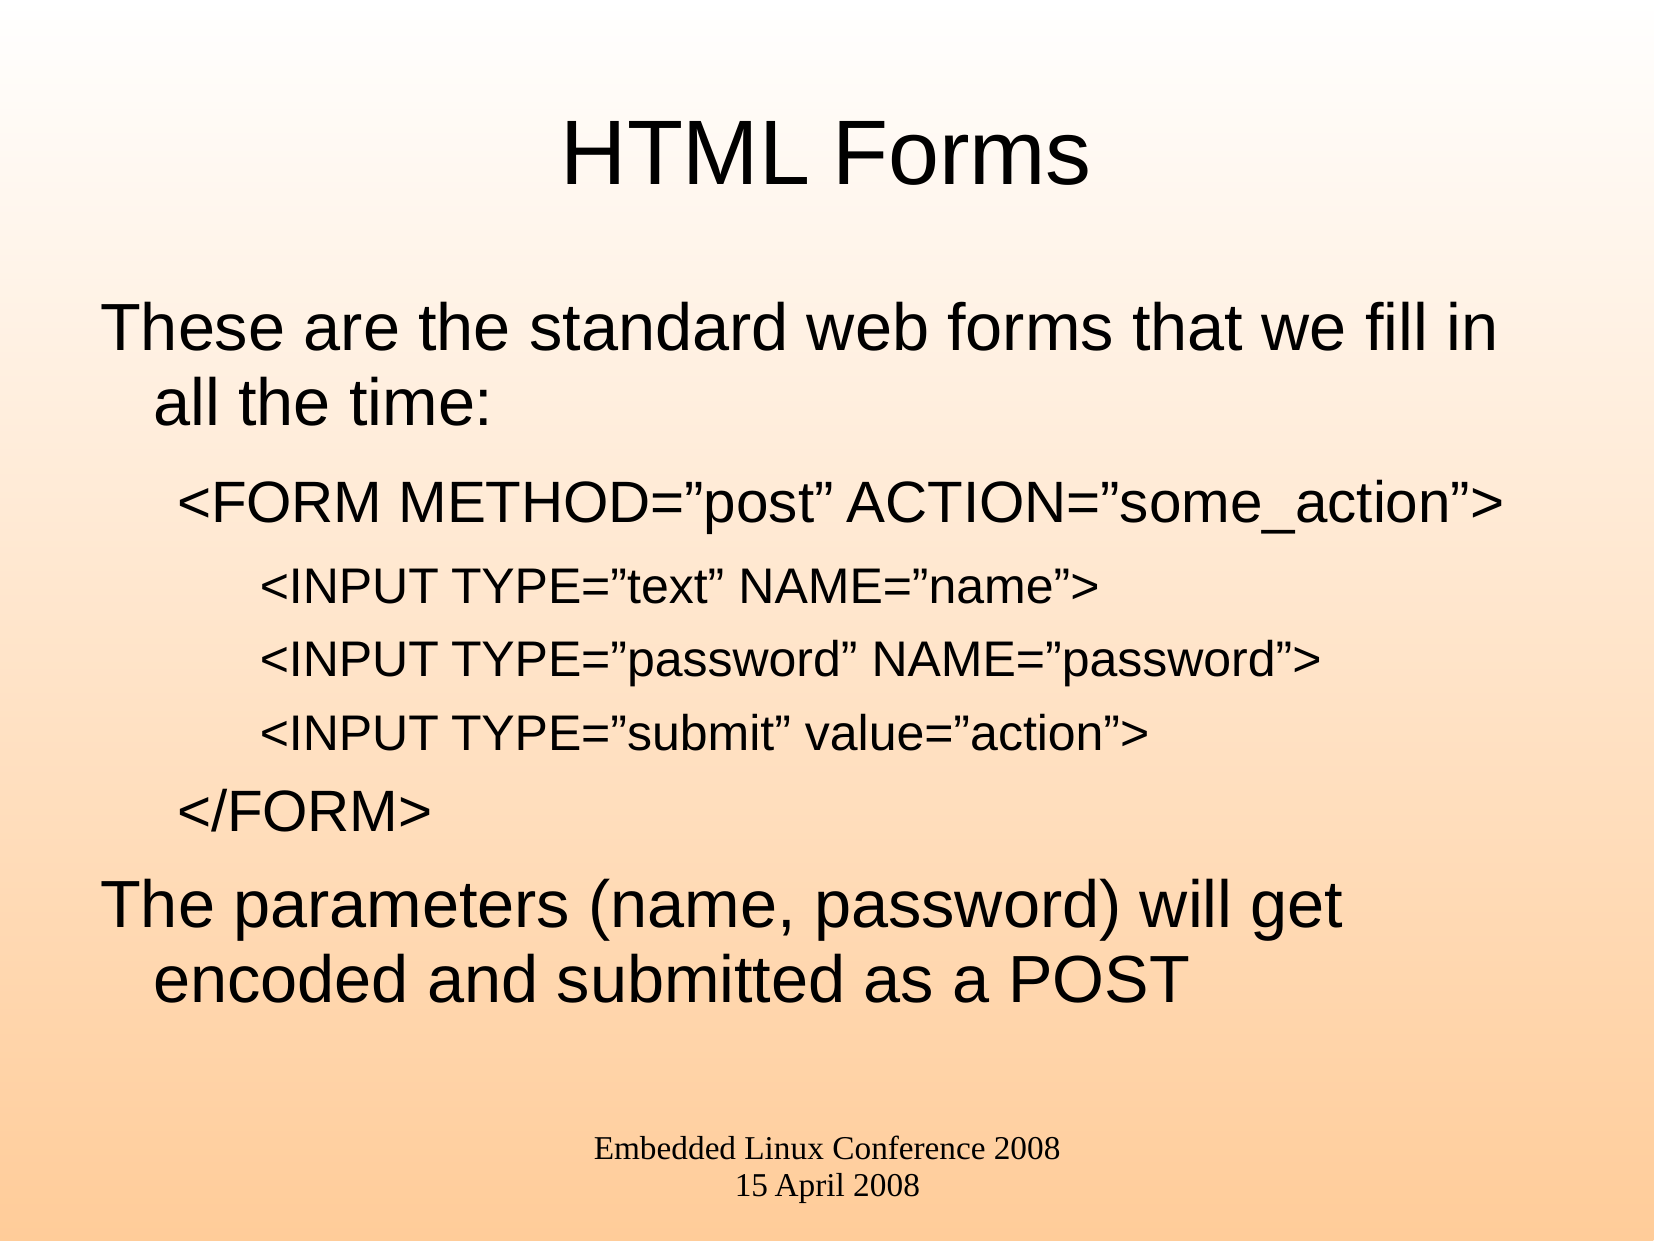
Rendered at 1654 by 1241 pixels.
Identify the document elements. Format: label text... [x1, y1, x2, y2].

title HTML Forms [82, 56, 1571, 250]
list These are the standard web forms that we fill in all the time: <FORM METHOD=”post” ACTION=”some_action”> <INPUT TYPE=”text” NAME=”name”> <INPUT TYPE=”password” NAME=”password”> <INPUT TYPE=”submit” value=”action”> </FORM> The parameters (name, password) will get encoded and submitted as a POST [82, 290, 1571, 1094]
